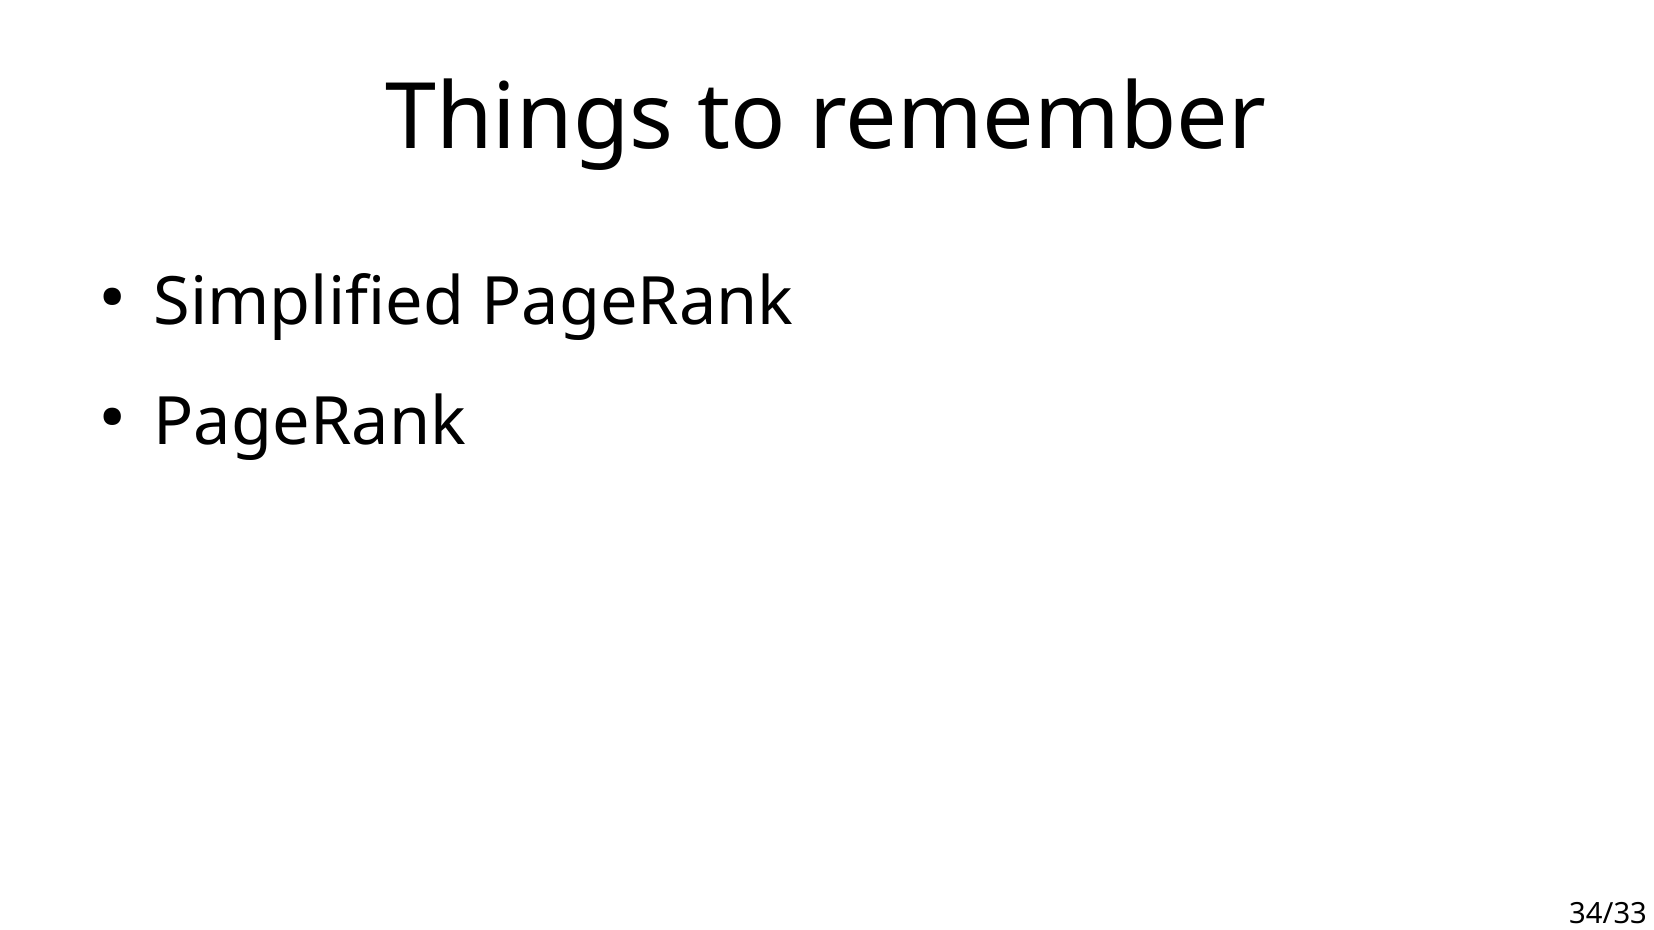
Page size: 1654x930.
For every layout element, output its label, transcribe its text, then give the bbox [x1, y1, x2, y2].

list Simplified PageRank PageRank [82, 252, 1571, 793]
title Things to remember [82, 1, 1571, 225]
